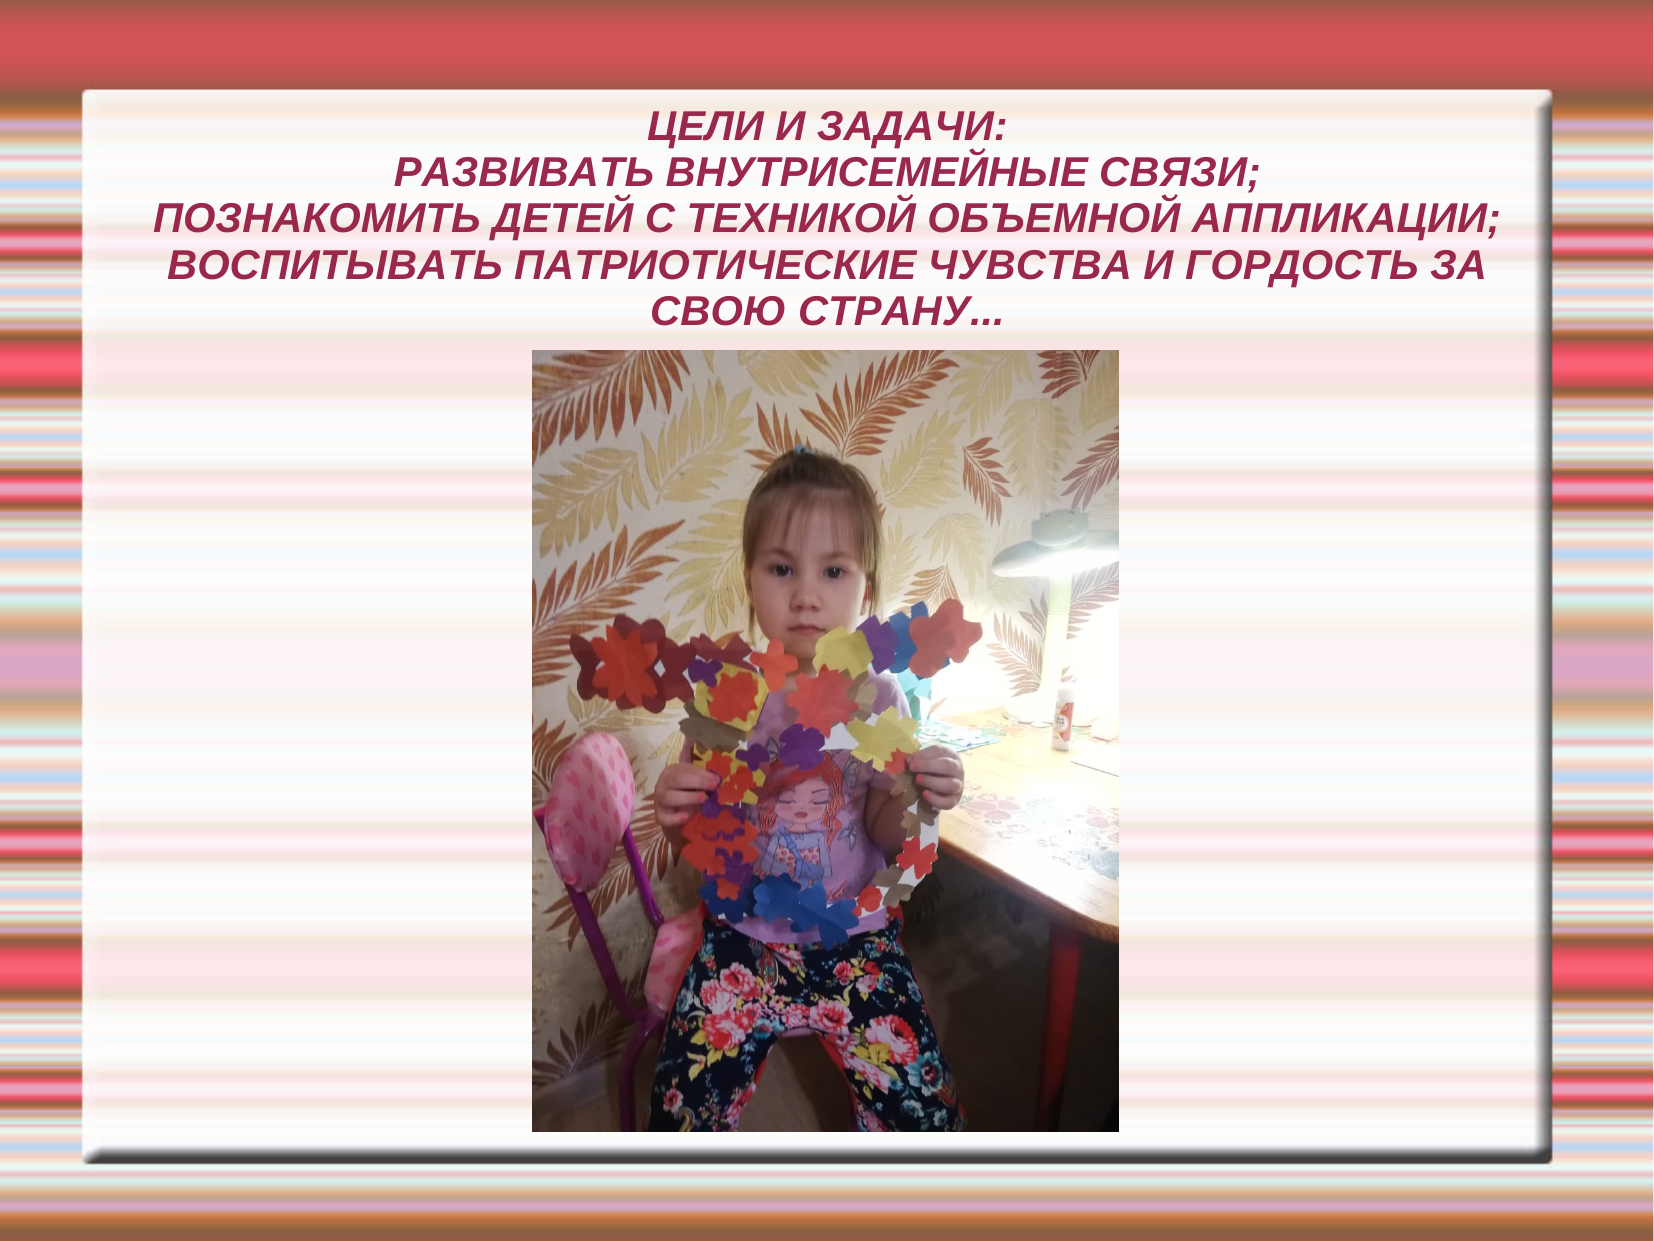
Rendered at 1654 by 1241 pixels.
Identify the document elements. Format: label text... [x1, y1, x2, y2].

picture [0, 0, 1654, 1241]
title ЦЕЛИ И ЗАДАЧИ: РАЗВИВАТЬ ВНУТРИСЕМЕЙНЫЕ СВЯЗИ; ПОЗНАКОМИТЬ ДЕТЕЙ С ТЕХНИКОЙ ОБЪЕМНОЙ АППЛИКАЦИИ; ВОСПИТЫВАТЬ ПАТРИОТИЧЕСКИЕ ЧУВСТВА И ГОРДОСТЬ ЗА СВОЮ СТРАНУ... [121, 100, 1534, 337]
